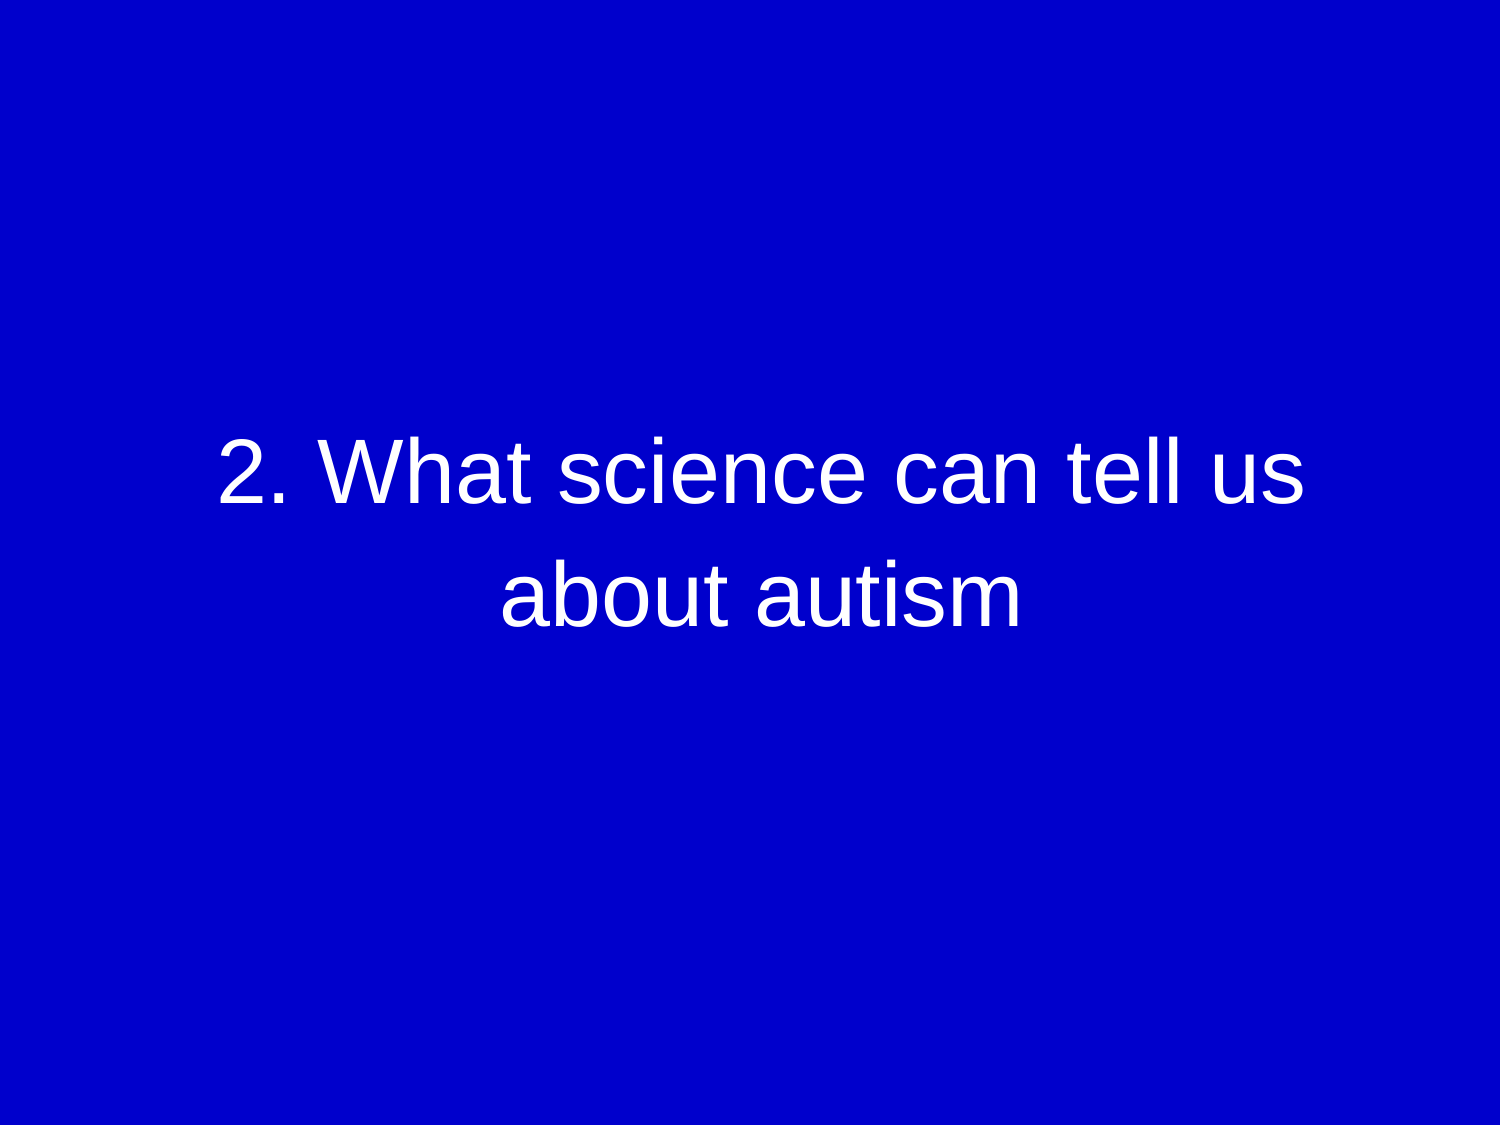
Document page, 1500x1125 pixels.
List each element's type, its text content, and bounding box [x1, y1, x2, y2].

title 2. What science can tell us about autism [124, 293, 1400, 753]
